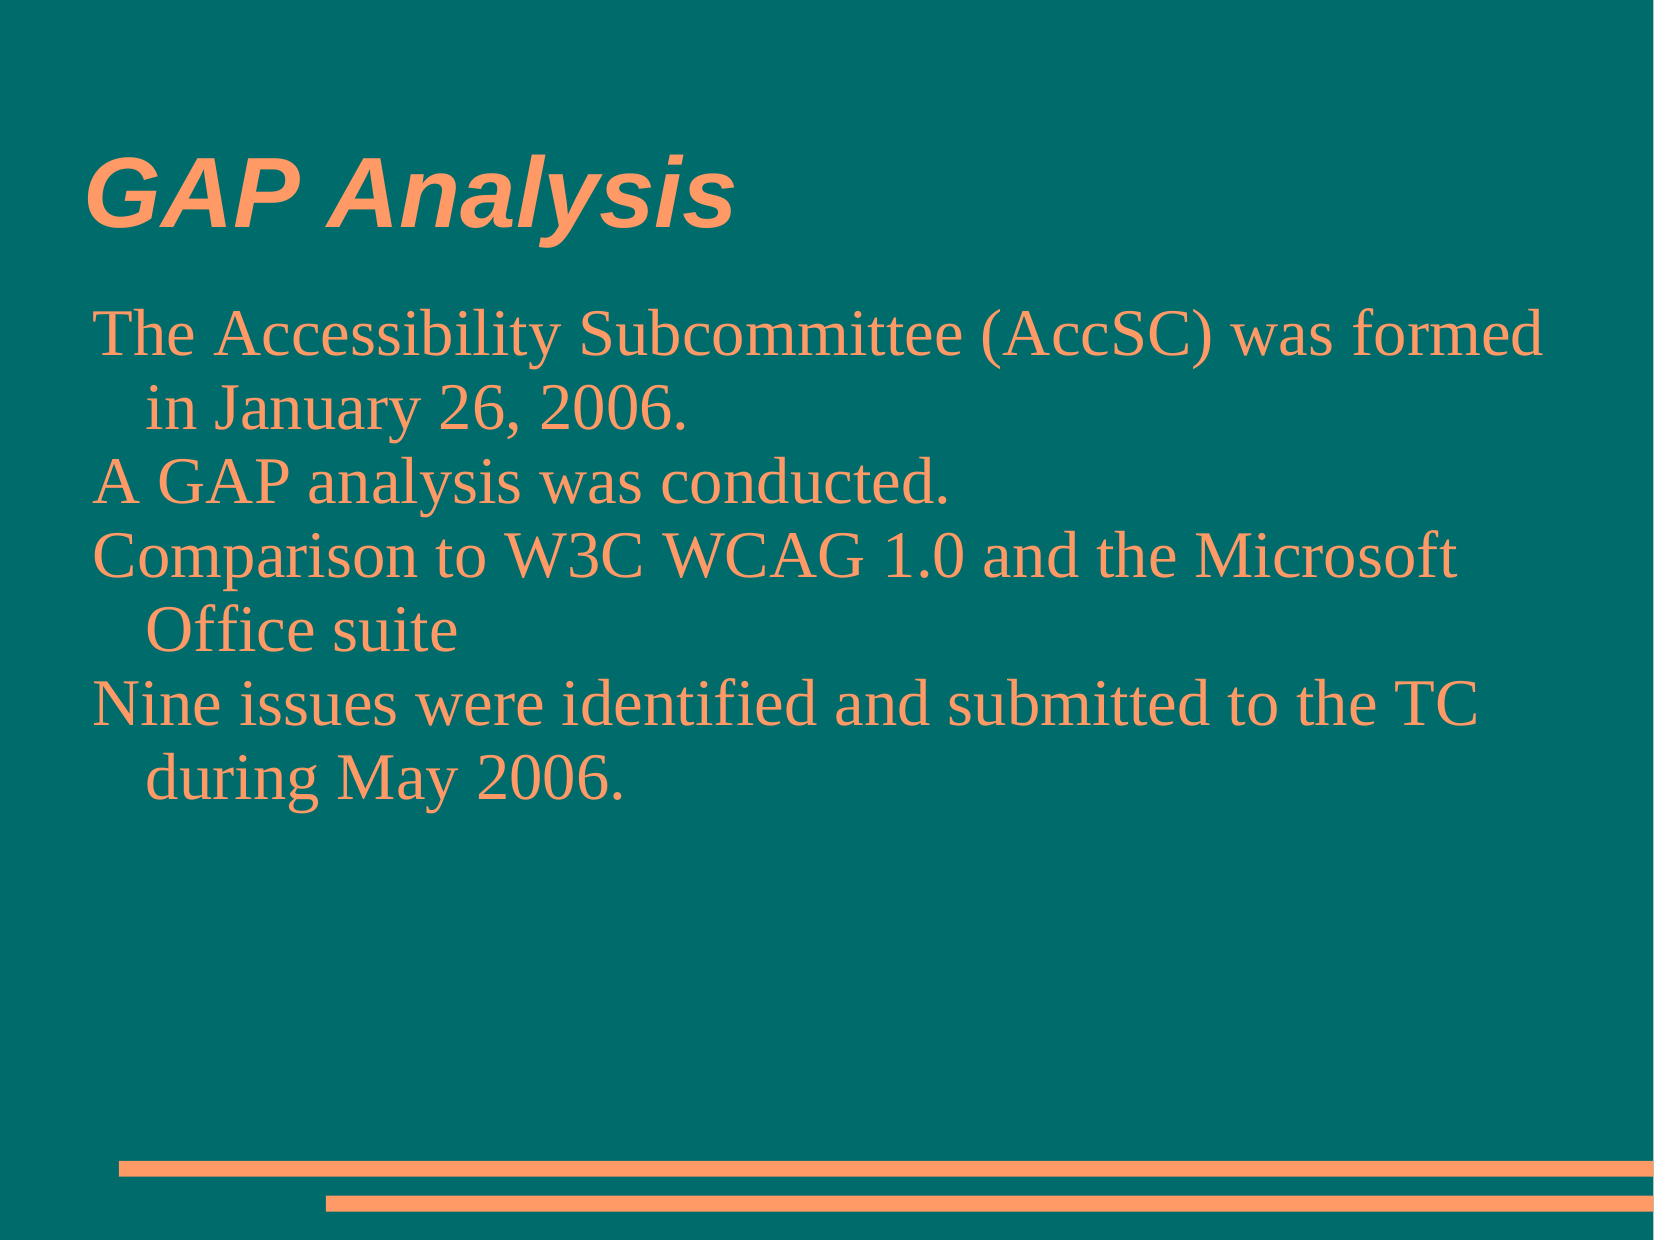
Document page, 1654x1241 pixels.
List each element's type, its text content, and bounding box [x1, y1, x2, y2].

title GAP Analysis [83, 134, 1585, 251]
list The Accessibility Subcommittee (AccSC) was formed in January 26, 2006. A GAP analysis was conducted. Comparison to W3C WCAG 1.0 and the Microsoft Office suite Nine issues were identified and submitted to the TC during May 2006. [75, 295, 1561, 1115]
